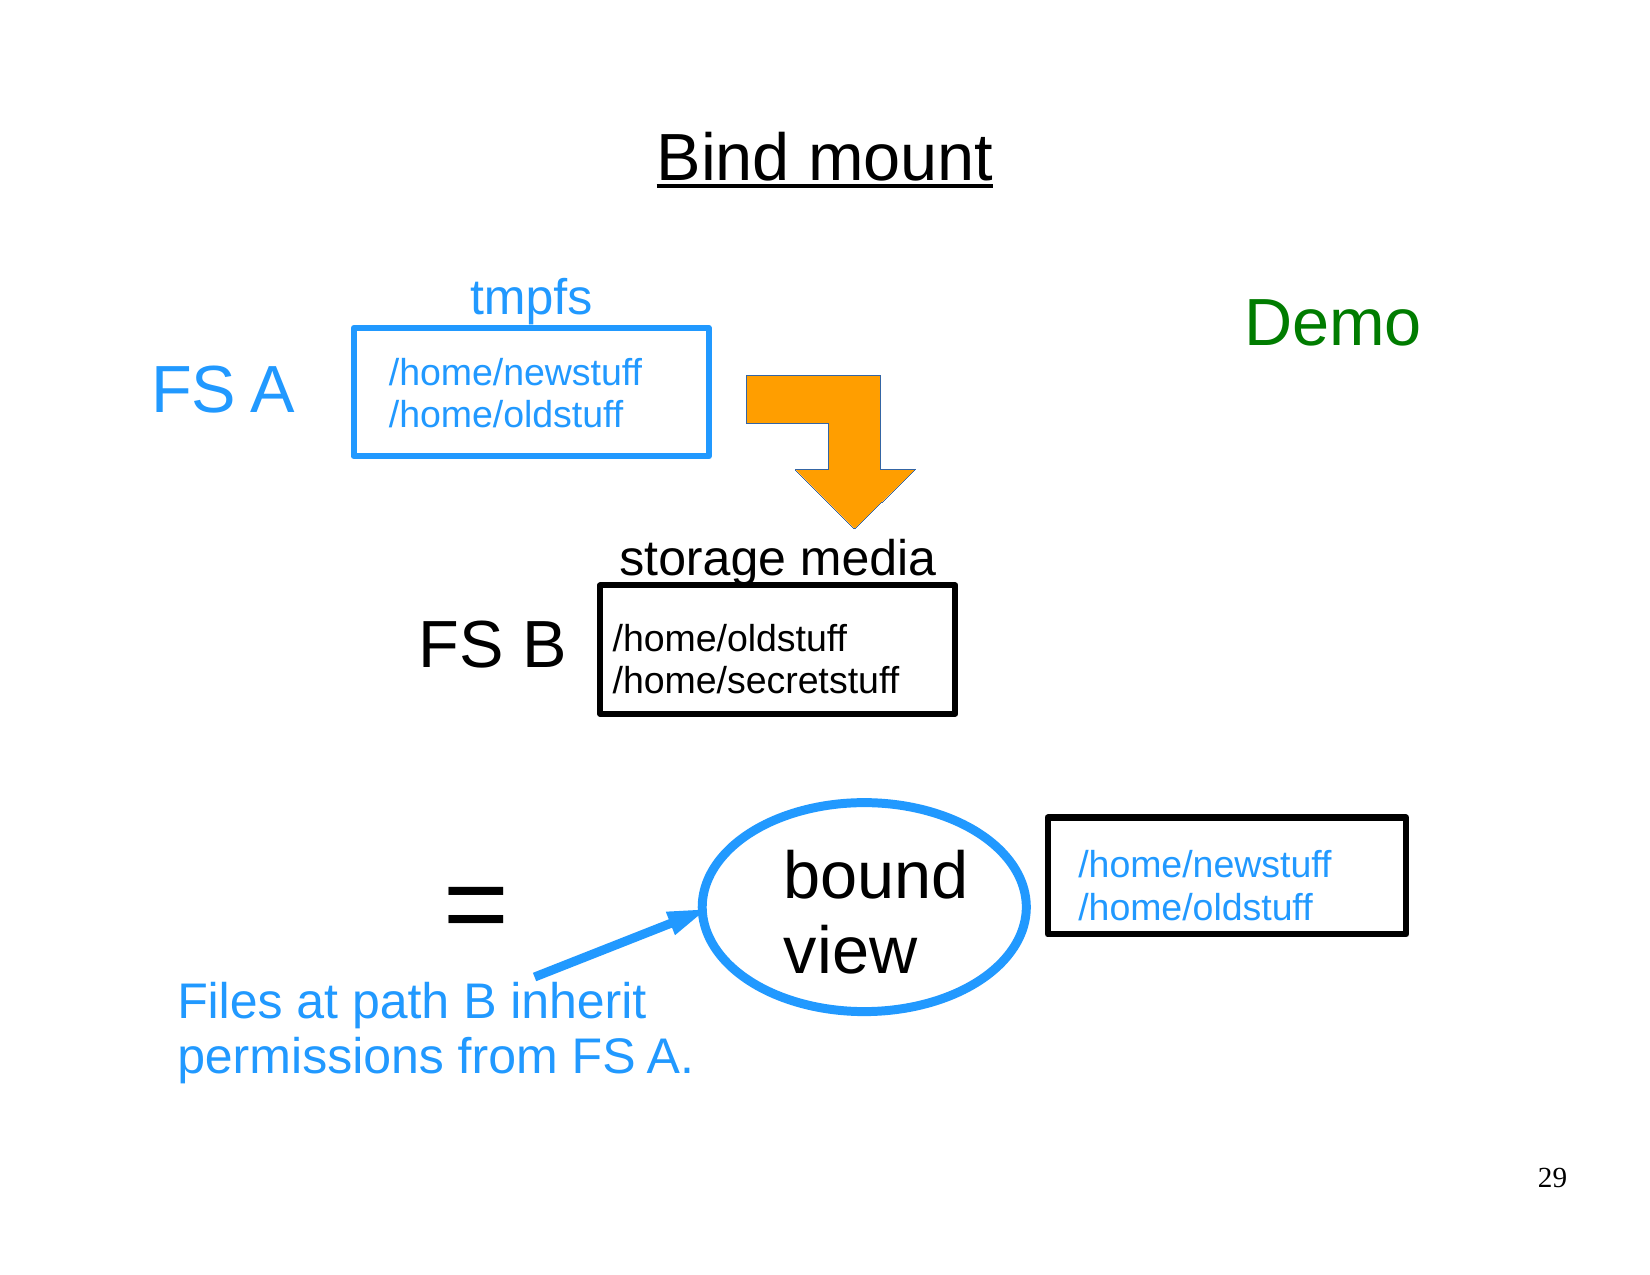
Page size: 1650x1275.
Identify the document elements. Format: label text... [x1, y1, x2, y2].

text_box /home/newstuff /home/oldstuff [1060, 833, 1350, 939]
text_box FS B [400, 596, 585, 693]
text_box storage media [601, 519, 955, 597]
text_box Files at path B inherit permissions from FS A. [162, 965, 710, 1092]
text_box /home/oldstuff /home/secretstuff [594, 606, 918, 712]
text_box FS A [133, 342, 314, 438]
text_box /home/newstuff /home/oldstuff [371, 341, 661, 447]
text_box Demo [1229, 277, 1437, 368]
text_box tmpfs [452, 264, 611, 336]
text_box bound view [766, 827, 1036, 998]
text_box [746, 375, 916, 529]
title Bind mount [82, 50, 1568, 264]
text_box = [425, 830, 709, 965]
